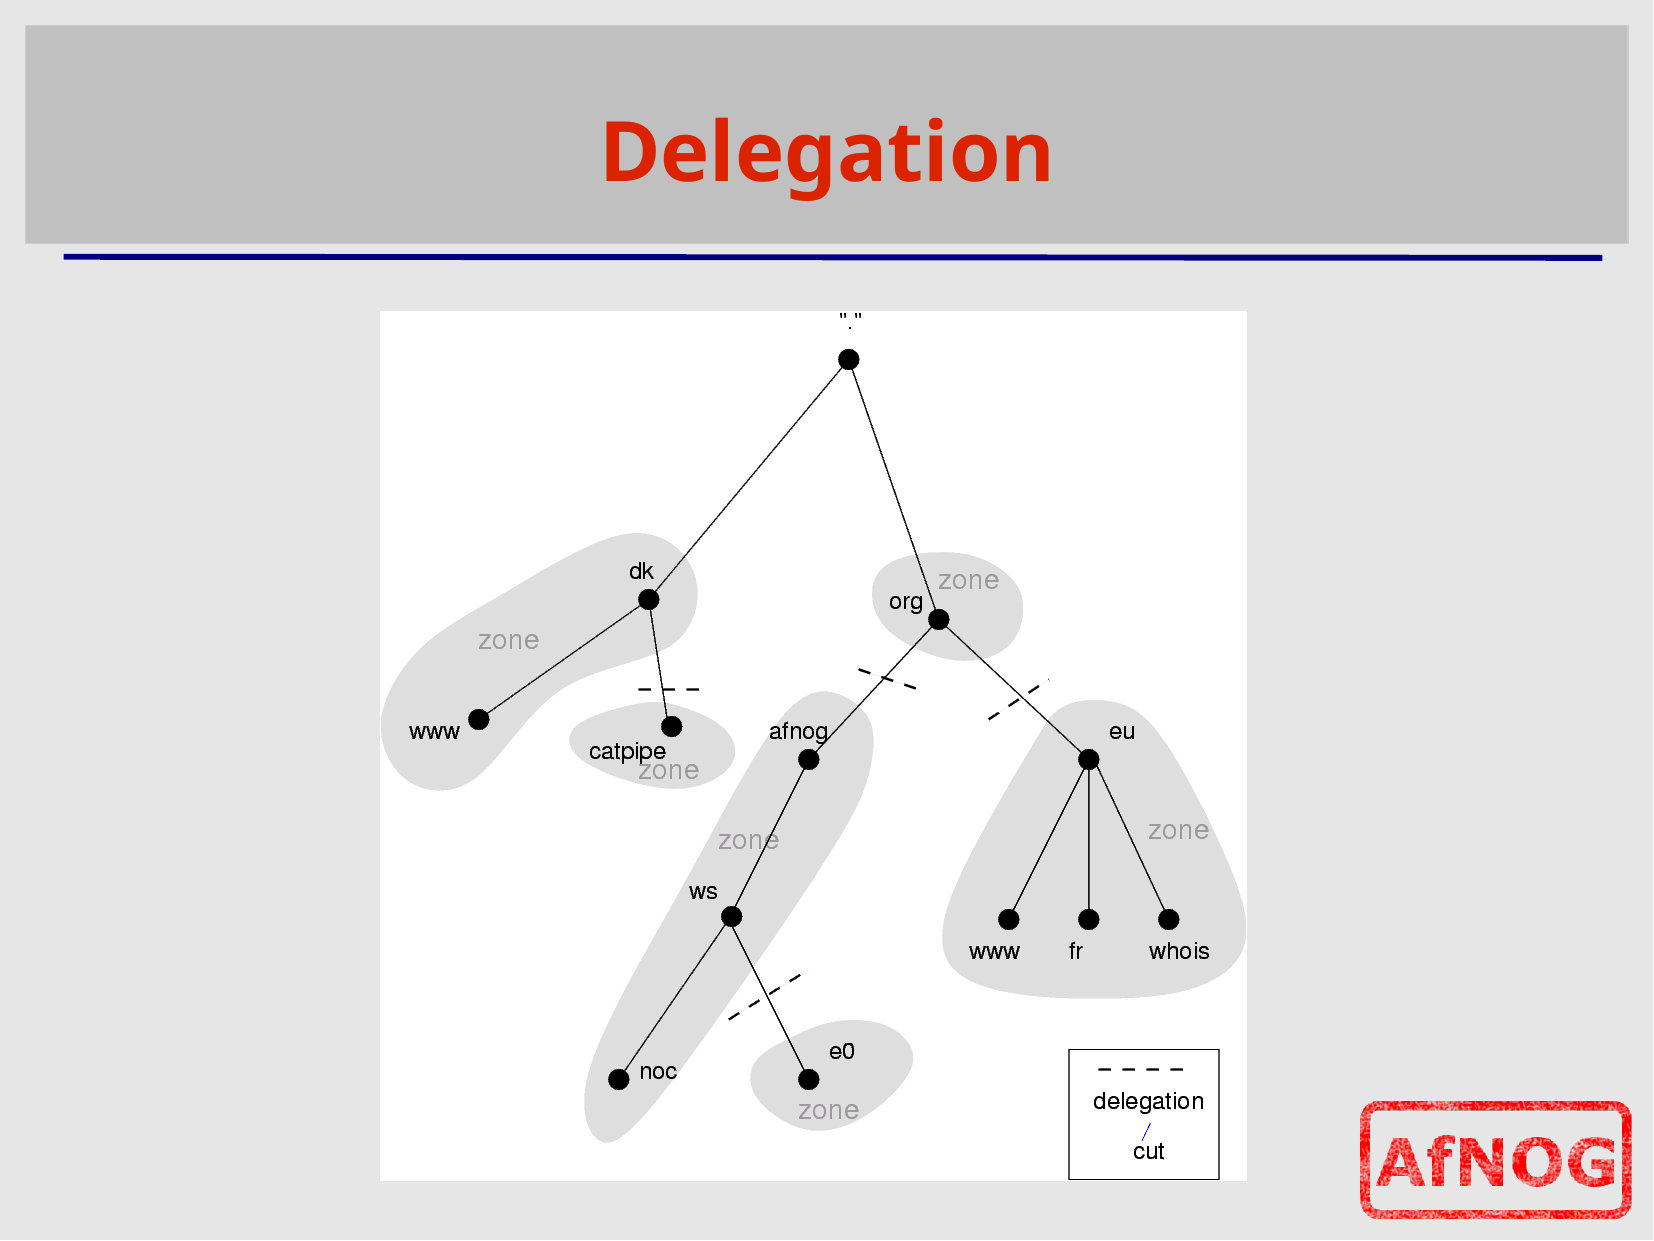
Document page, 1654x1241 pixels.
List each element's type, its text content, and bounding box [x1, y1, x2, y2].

picture [380, 311, 1247, 1181]
picture [1360, 1100, 1632, 1219]
title Delegation [121, 46, 1534, 254]
